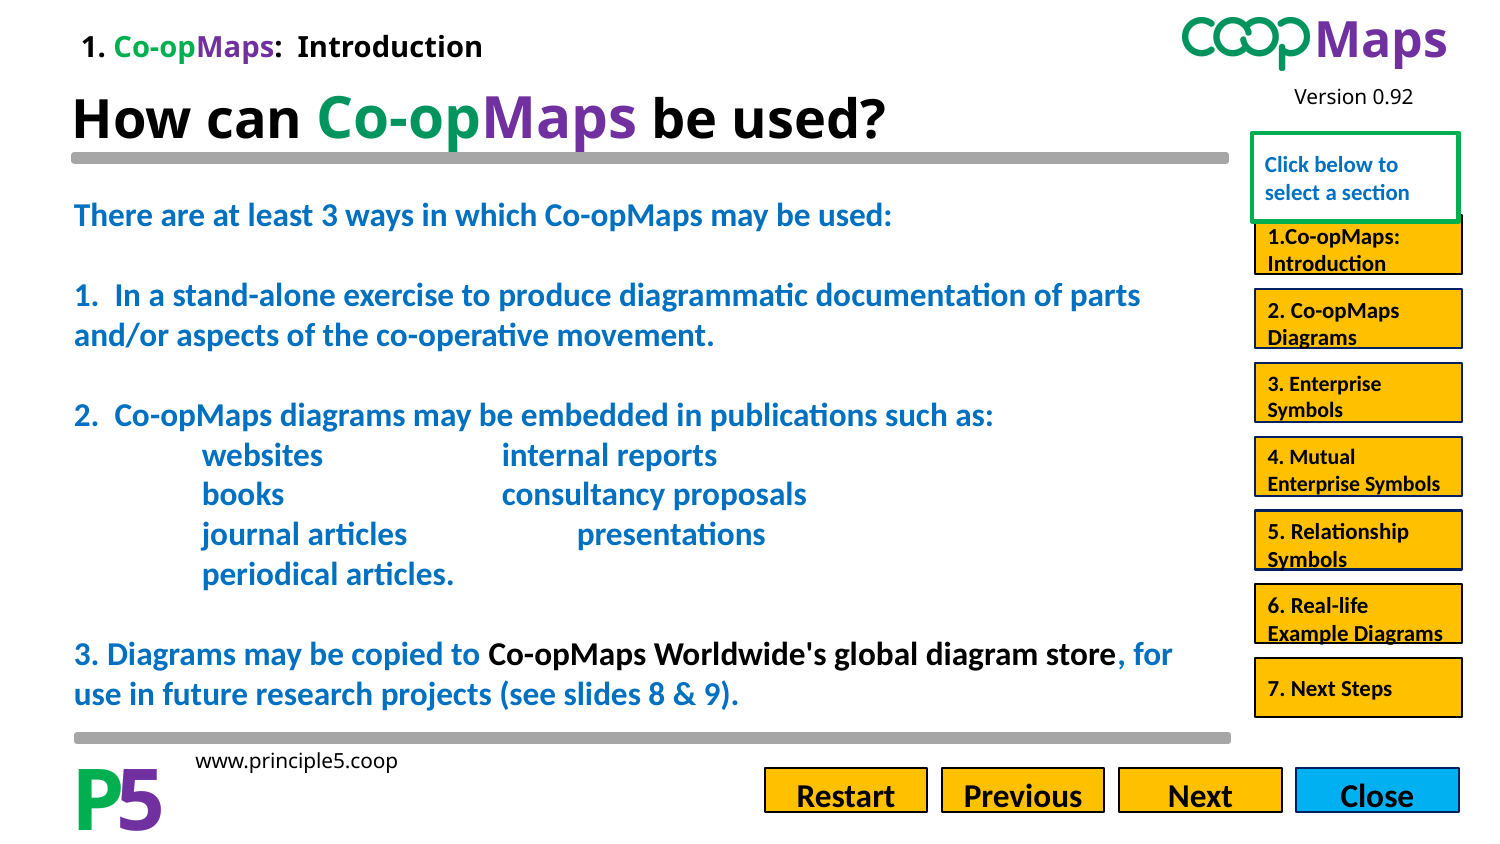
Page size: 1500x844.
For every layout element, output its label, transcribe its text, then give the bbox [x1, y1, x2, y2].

text_box 3. Enterprise Symbols [1254, 362, 1462, 422]
text_box 6. Real-life Example Diagrams [1254, 584, 1462, 644]
text_box P [59, 738, 103, 827]
text_box Click below to select a section [1252, 132, 1459, 222]
text_box Next [1119, 767, 1282, 813]
text_box How can Co-opMaps be used? [59, 73, 909, 158]
text_box Maps [1299, 0, 1460, 76]
text_box 1. Co-opMaps: Introduction [68, 22, 490, 71]
text_box 7. Next Steps [1254, 658, 1462, 718]
text_box 4. Mutual Enterprise Symbols [1254, 436, 1462, 496]
text_box There are at least 3 ways in which Co-opMaps may be used: 1. In a stand-alone exercise to produce diagrammatic documentation of parts and/or aspects of the co-operative movement. 2. Co-opMaps diagrams may be embedded in publications such as: websites internal reports books consultancy proposals journal articles presentations periodical articles. 3. Diagrams may be copied to Co-opMaps Worldwide's global diagram store, for use in future research projects (see slides 8 & 9). [59, 185, 1211, 718]
text_box 2. Co-opMaps Diagrams [1254, 289, 1462, 349]
text_box www.principle5.coop [177, 744, 473, 783]
text_box Close [1296, 767, 1459, 813]
text_box Previous [942, 767, 1105, 813]
text_box [74, 154, 1226, 161]
text_box [76, 735, 1229, 742]
text_box 1.Co-opMaps: Introduction [1254, 215, 1462, 275]
text_box Restart [764, 767, 928, 813]
text_box 5 [103, 744, 199, 827]
text_box Version 0.92 [1281, 73, 1459, 119]
picture [1181, 17, 1310, 71]
text_box 5. Relationship Symbols [1254, 510, 1462, 570]
